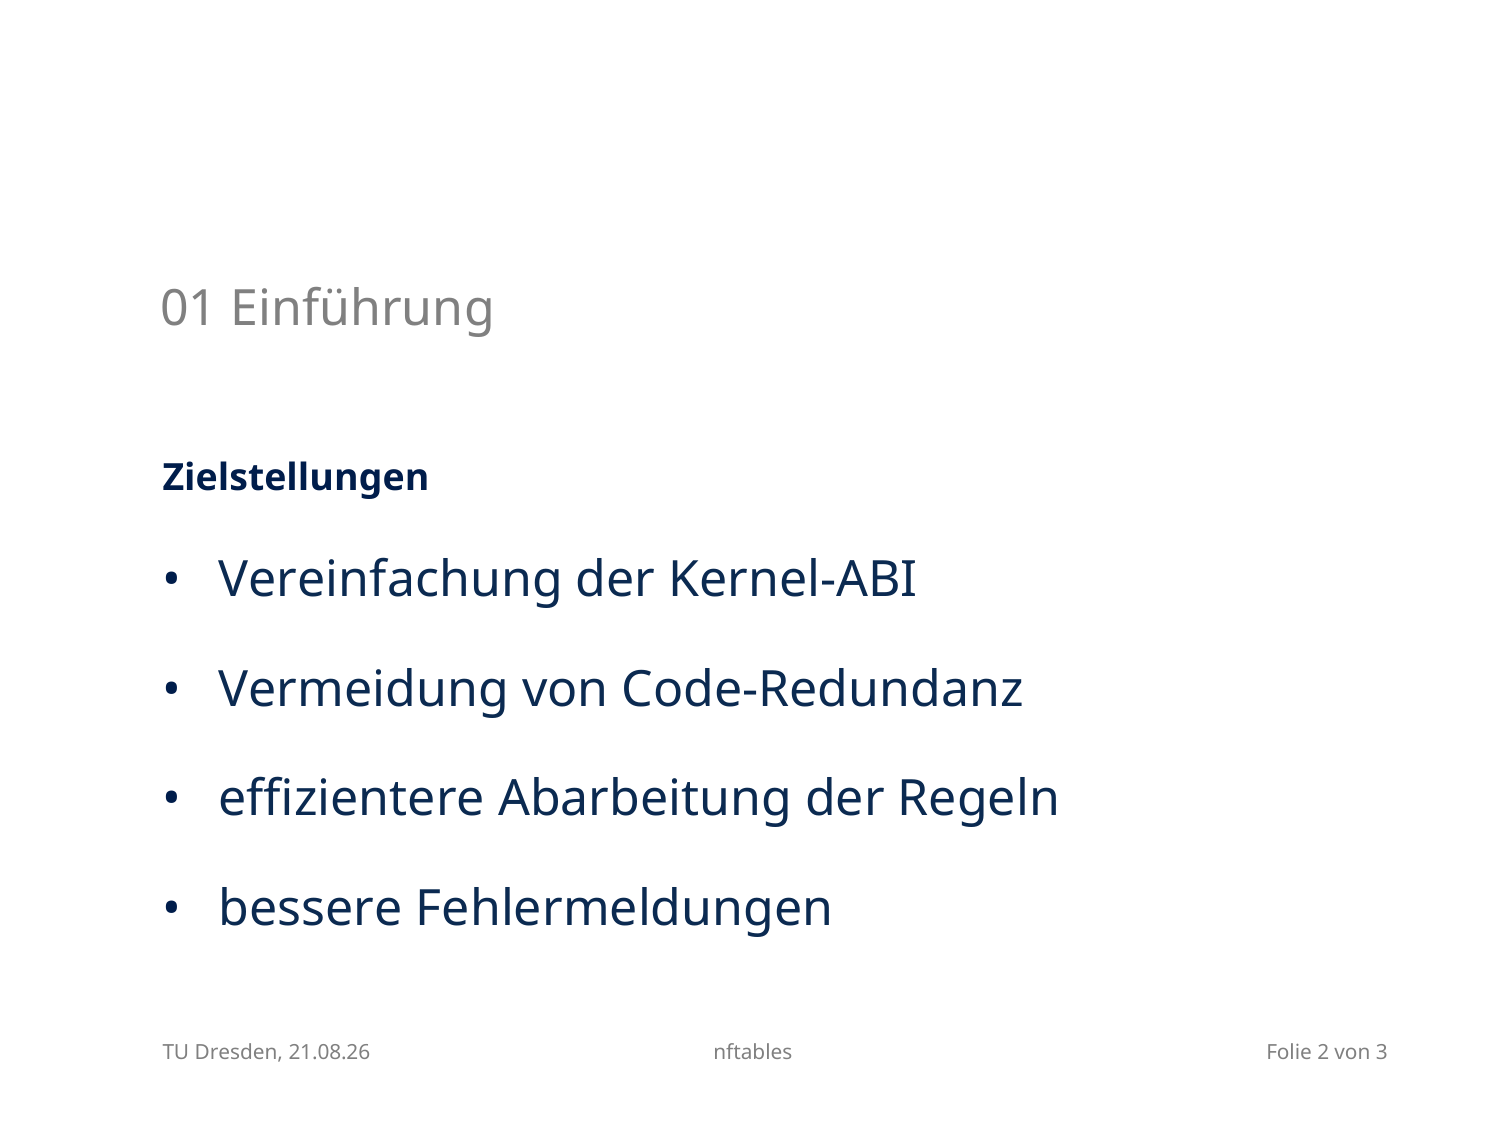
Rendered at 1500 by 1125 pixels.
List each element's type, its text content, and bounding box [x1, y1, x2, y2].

title 01 Einführung [160, 238, 1392, 374]
list Zielstellungen Vereinfachung der Kernel-ABI Vermeidung von Code-Redundanz effizientere Abarbeitung der Regeln bessere Fehlermeldungen [162, 425, 1388, 1078]
